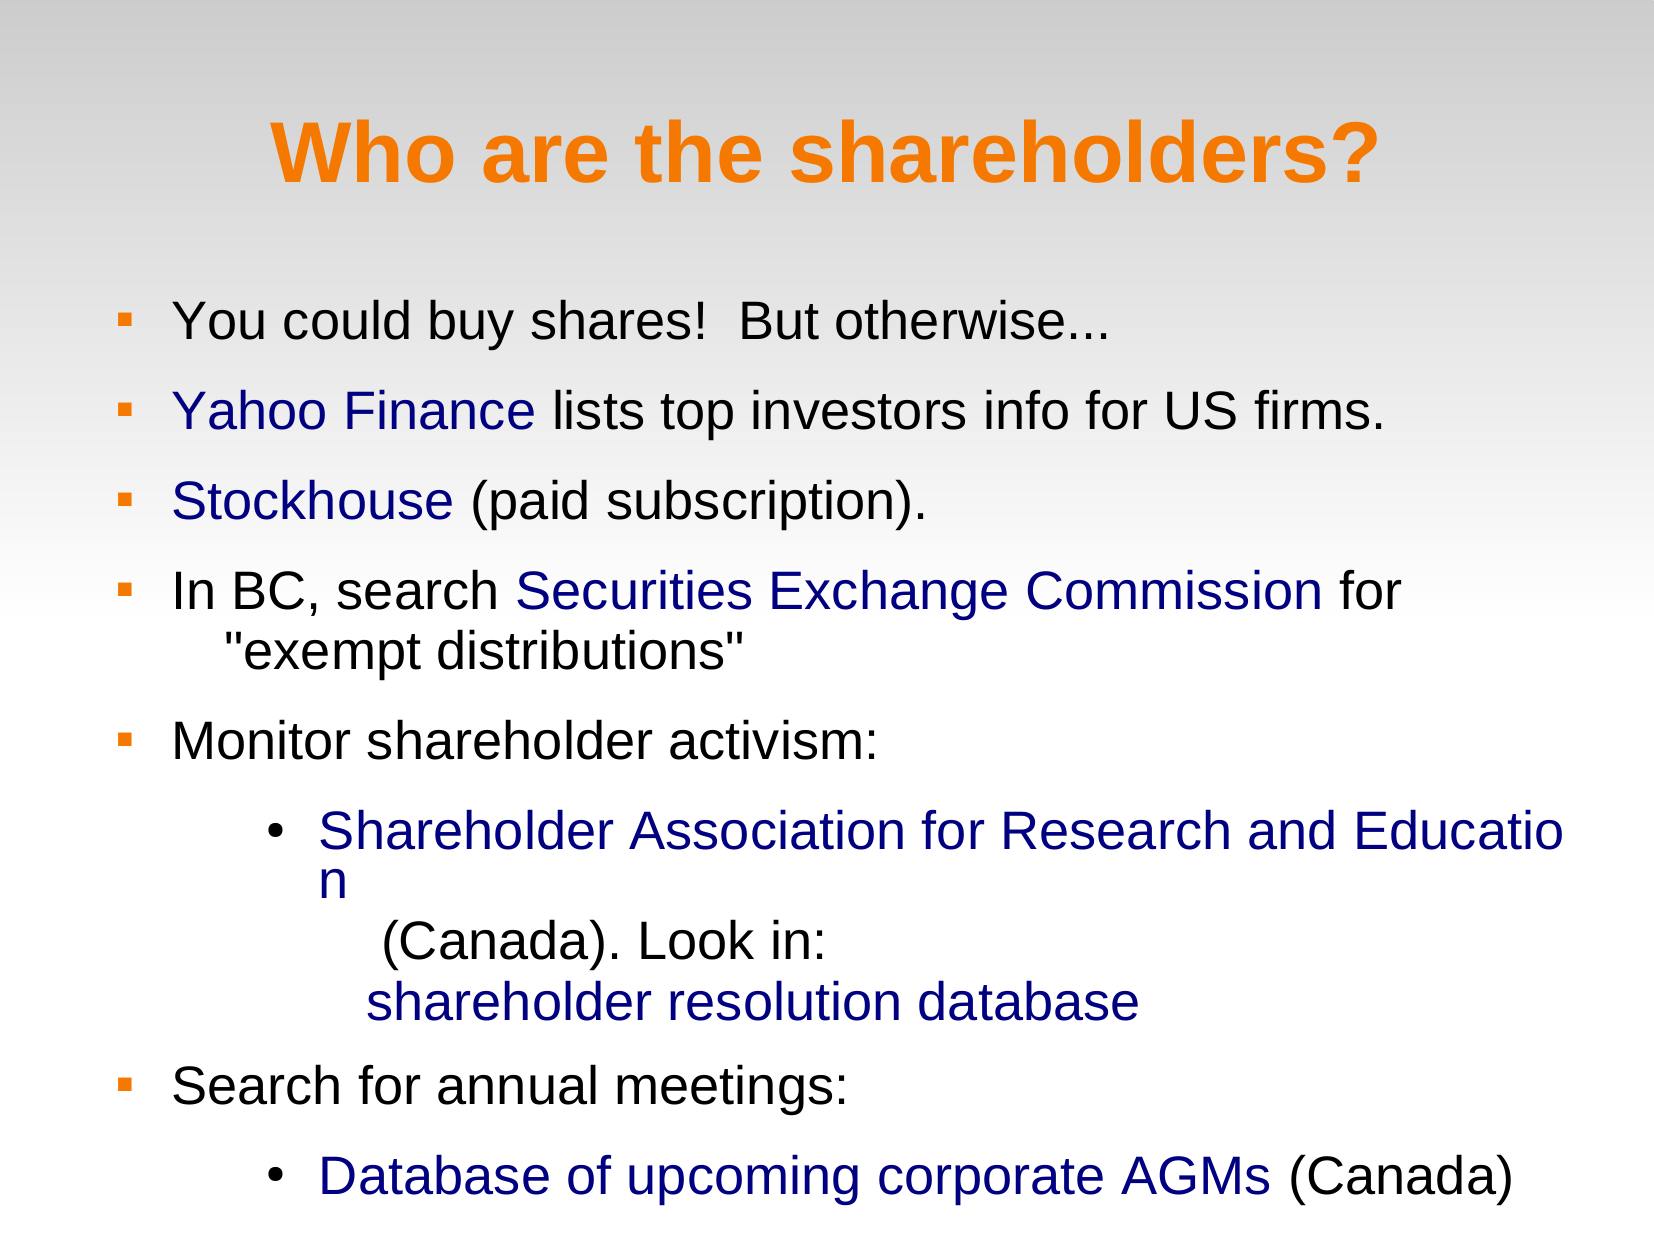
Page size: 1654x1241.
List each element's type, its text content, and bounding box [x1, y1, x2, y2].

list You could buy shares! But otherwise... Yahoo Finance lists top investors info for US firms. Stockhouse (paid subscription). In BC, search Securities Exchange Commission for "exempt distributions" Monitor shareholder activism: Shareholder Association for Research and Education (Canada). Look in: shareholder resolution database Search for annual meetings: Database of upcoming corporate AGMs (Canada) [82, 290, 1571, 1157]
title Who are the shareholders? [82, 49, 1571, 257]
